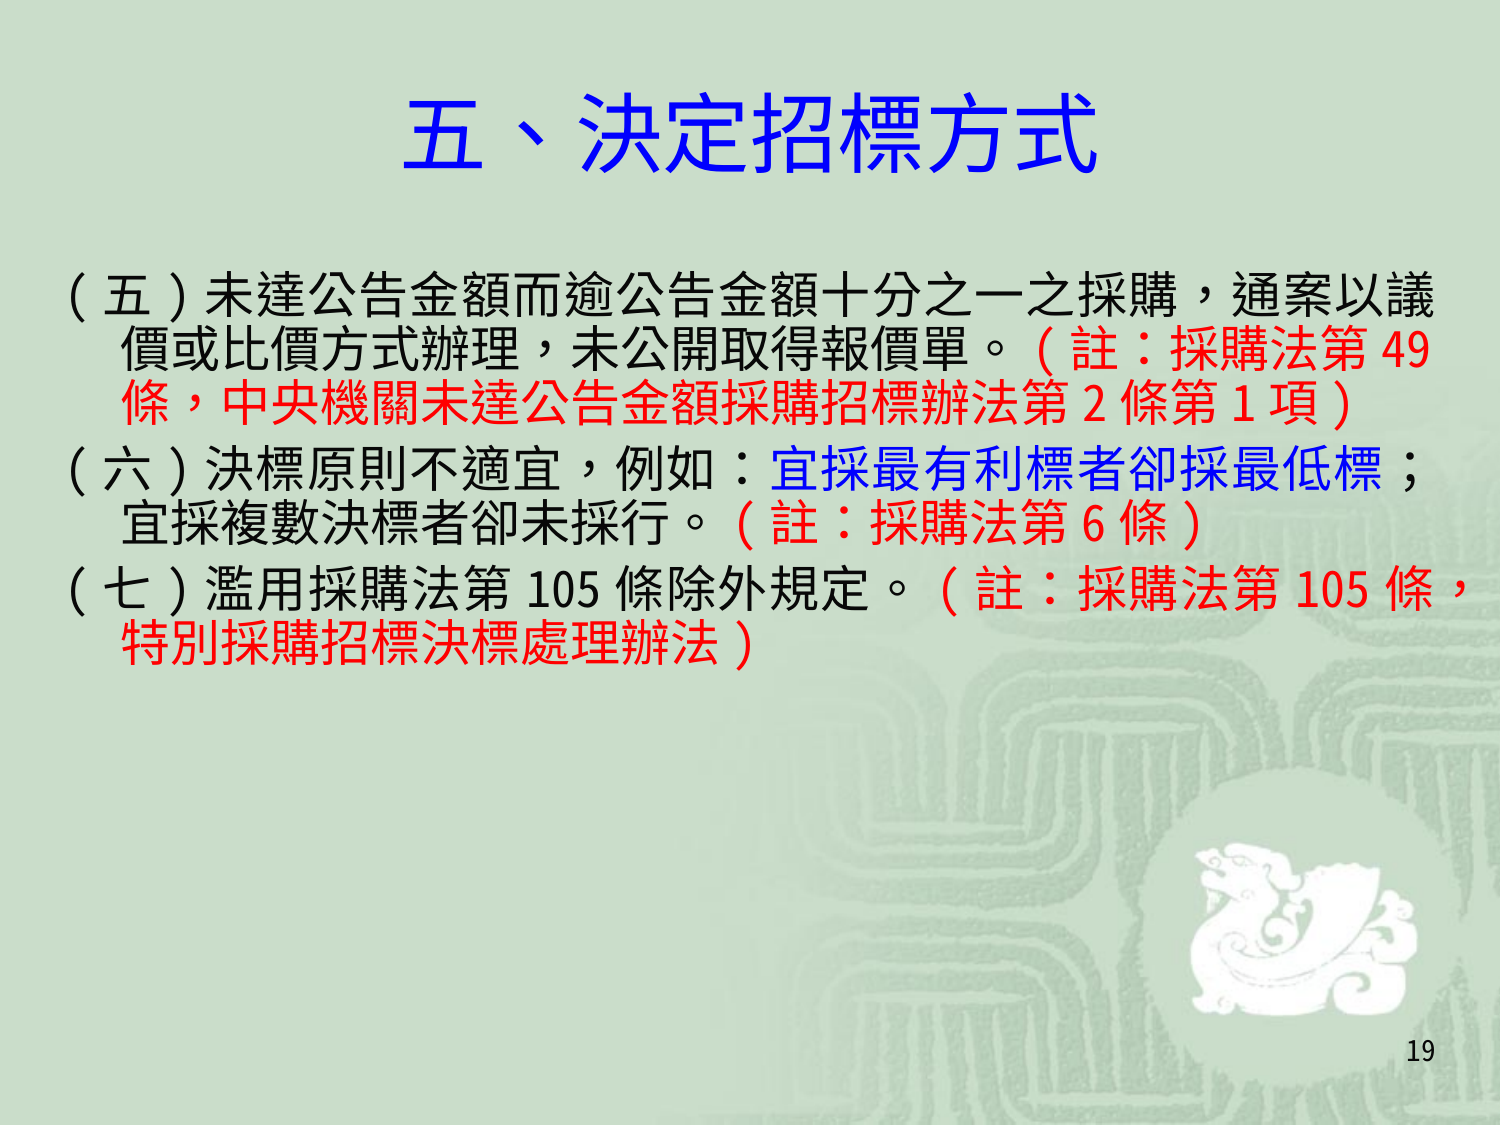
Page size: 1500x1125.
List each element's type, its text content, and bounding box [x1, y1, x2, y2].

list (五)未達公告金額而逾公告金額十分之一之採購，通案以議價或比價方式辦理，未公開取得報價單。(註：採購法第49條，中央機關未達公告金額採購招標辦法第2條第1項) (六)決標原則不適宜，例如：宜採最有利標者卻採最低標；宜採複數決標者卻未採行。(註：採購法第6條) (七)濫用採購法第105條除外規定。(註：採購法第105條，特別採購招標決標處理辦法) [49, 262, 1451, 1001]
picture [0, 0, 1500, 1125]
text_box <編號> [1074, 1024, 1451, 1103]
title 五、決定招標方式 [49, 37, 1451, 225]
